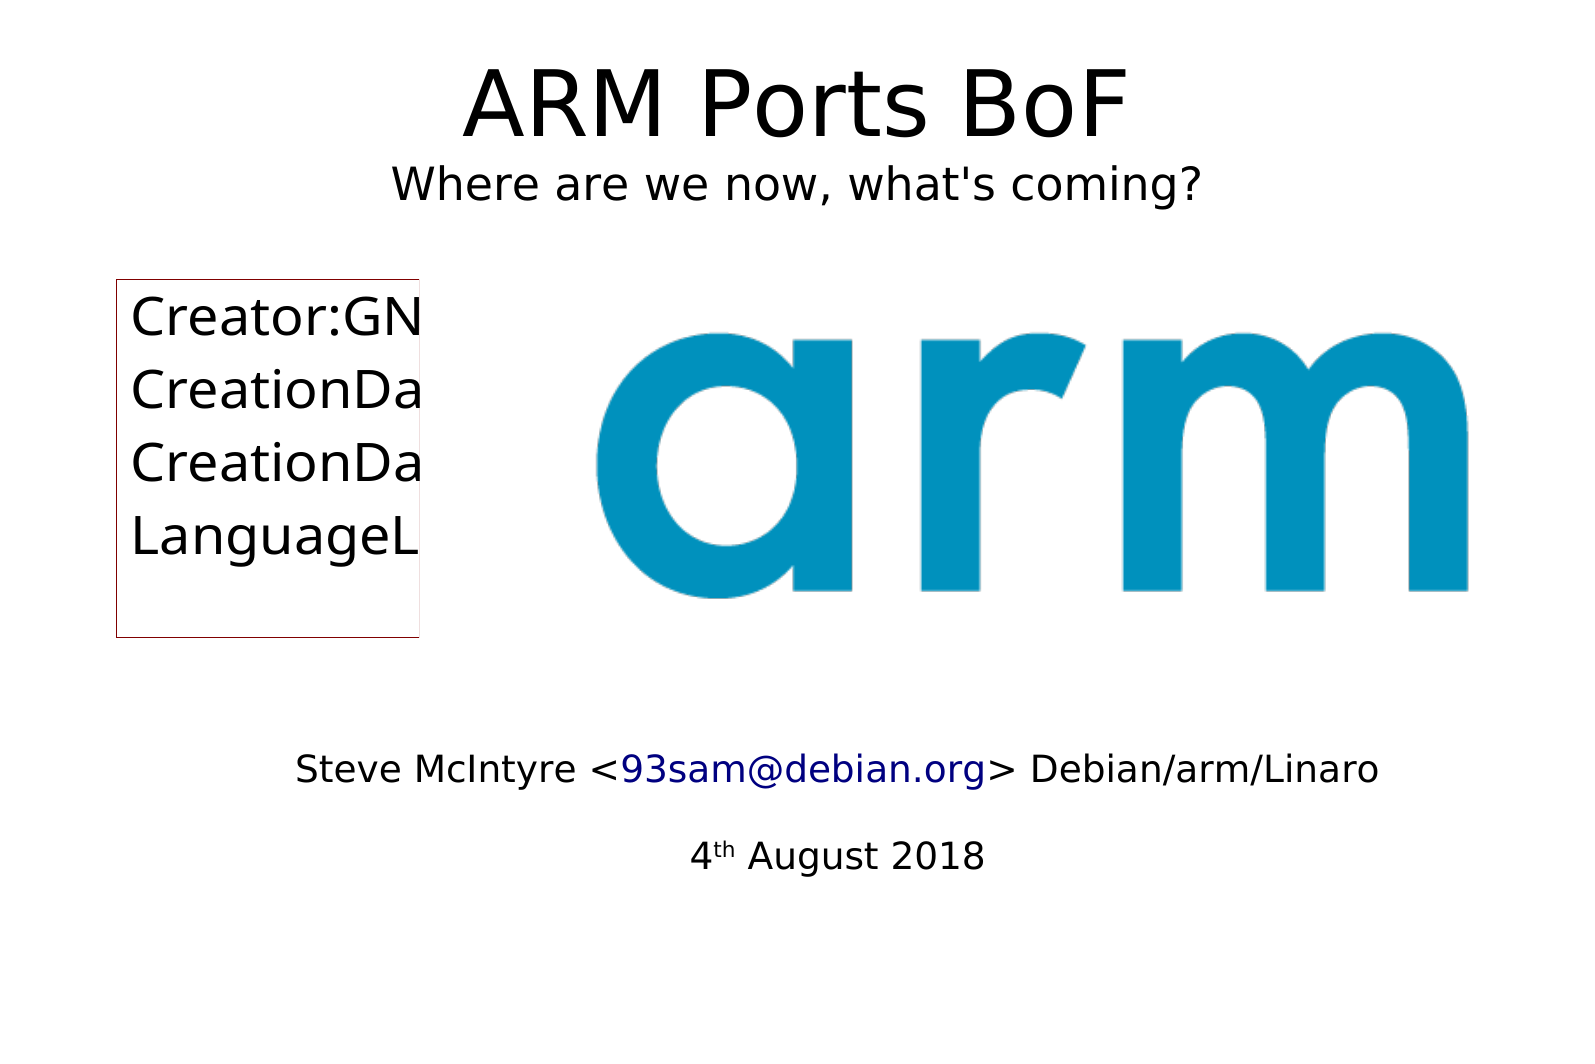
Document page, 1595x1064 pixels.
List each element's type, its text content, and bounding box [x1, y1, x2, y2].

title ARM Ports BoF Where are we now, what's coming? [79, 24, 1515, 239]
picture [112, 275, 420, 638]
subtitle Steve McIntyre <93sam@debian.org> Debian/arm/Linaro 4th August 2018 [102, 562, 1538, 1064]
picture [593, 329, 1472, 604]
